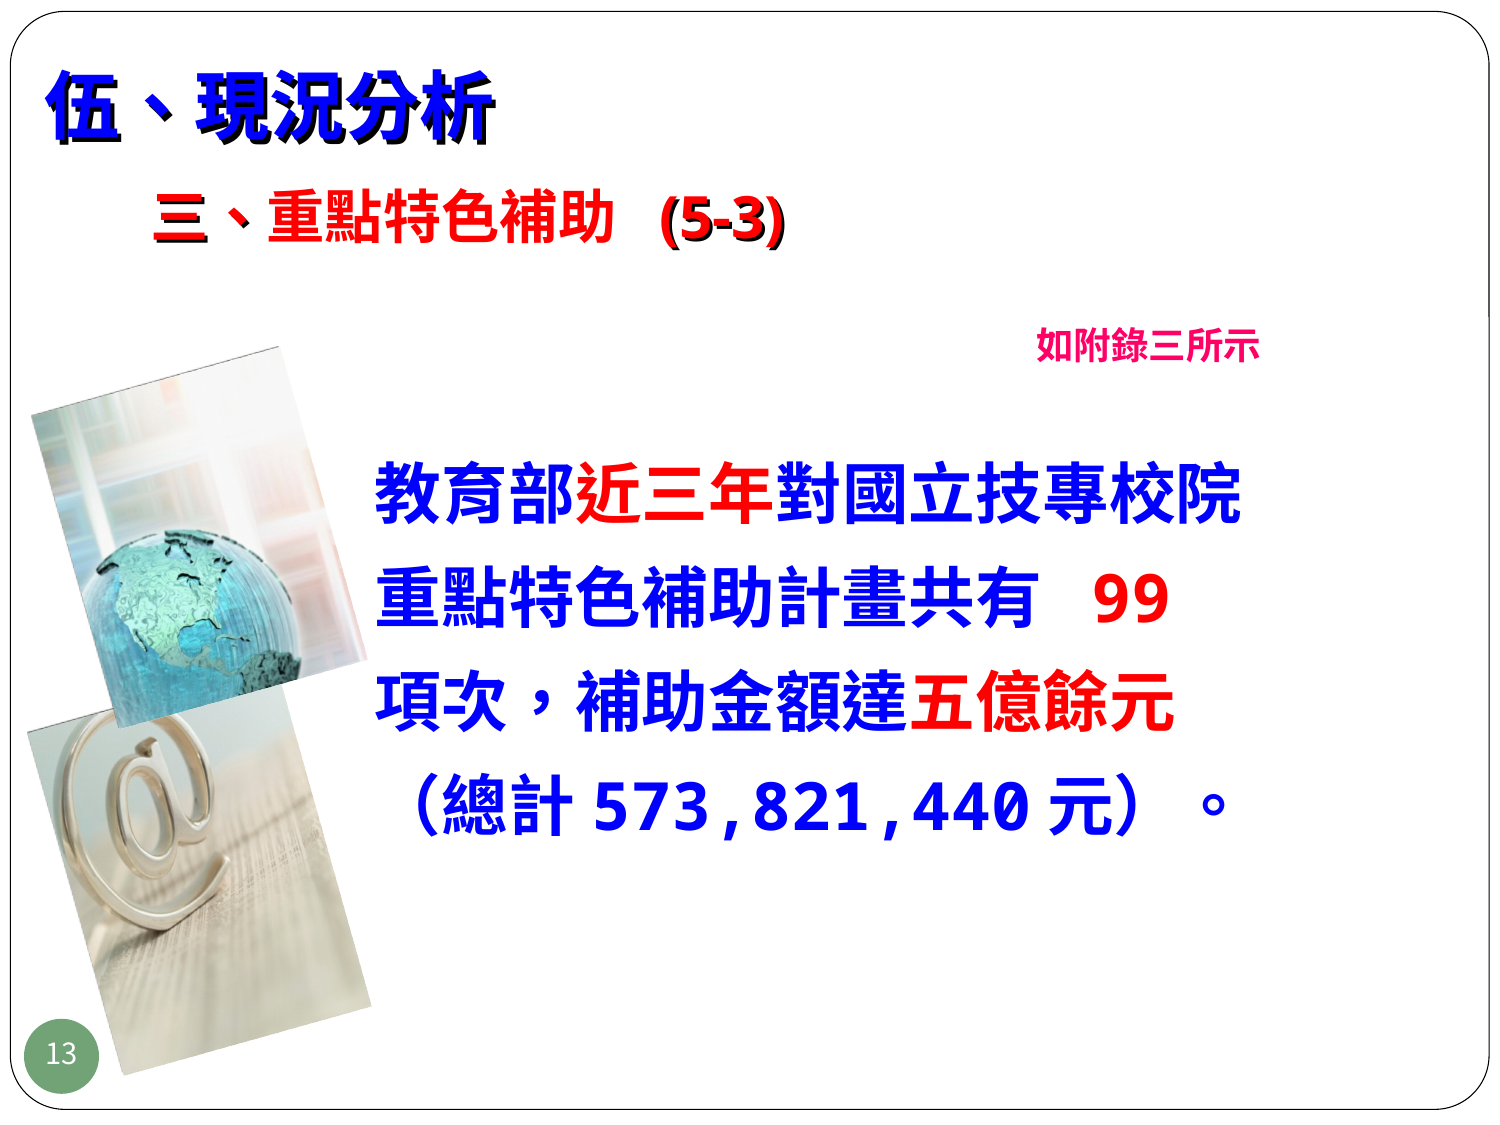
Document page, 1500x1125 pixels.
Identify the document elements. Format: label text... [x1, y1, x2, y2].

text_box <編號> [23, 1018, 100, 1094]
text_box 三、重點特色補助 (5-3) [135, 172, 1294, 279]
text_box 如附錄三所示 [1021, 314, 1277, 375]
text_box 教育部近三年對國立技專校院重點特色補助計畫共有 99 項次，補助金額達五億餘元（總計573,821,440元）。 [360, 420, 1270, 852]
text_box 伍、現況分析 [29, 0, 1353, 165]
picture [27, 346, 372, 1076]
